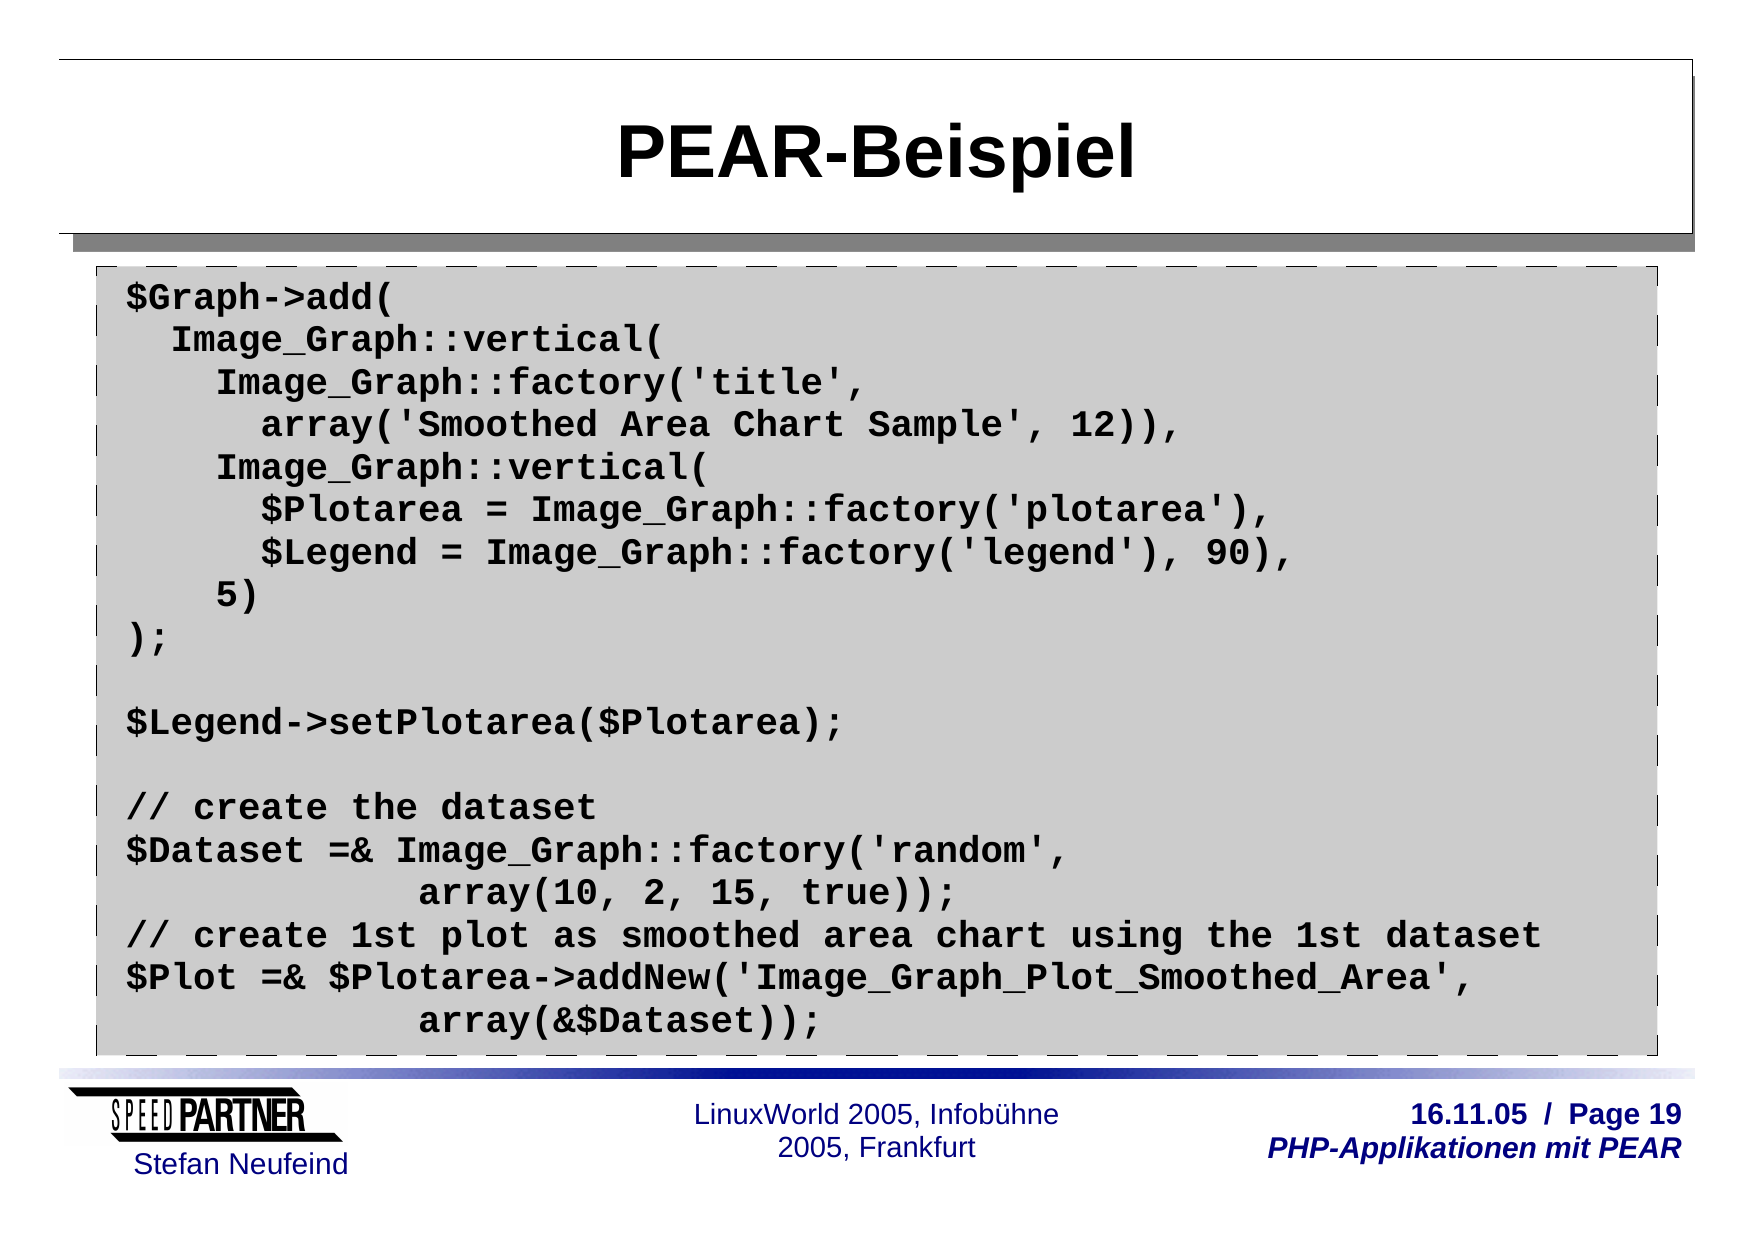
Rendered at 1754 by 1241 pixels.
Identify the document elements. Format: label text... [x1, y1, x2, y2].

title PEAR-Beispiel [59, 59, 1695, 244]
picture [59, 1068, 1695, 1079]
text_box $Graph->add( Image_Graph::vertical( Image_Graph::factory('title', array('Smoothed Area Chart Sample', 12)), Image_Graph::vertical( $Plotarea = Image_Graph::factory('plotarea'), $Legend = Image_Graph::factory('legend'), 90), 5) ); $Legend->setPlotarea($Plotarea); // create the dataset $Dataset =& Image_Graph::factory('random', array(10, 2, 15, true)); // create 1st plot as smoothed area chart using the 1st dataset $Plot =& $Plotarea->addNew('Image_Graph_Plot_Smoothed_Area', array(&$Dataset)); [96, 266, 1658, 1056]
picture [64, 1082, 348, 1146]
